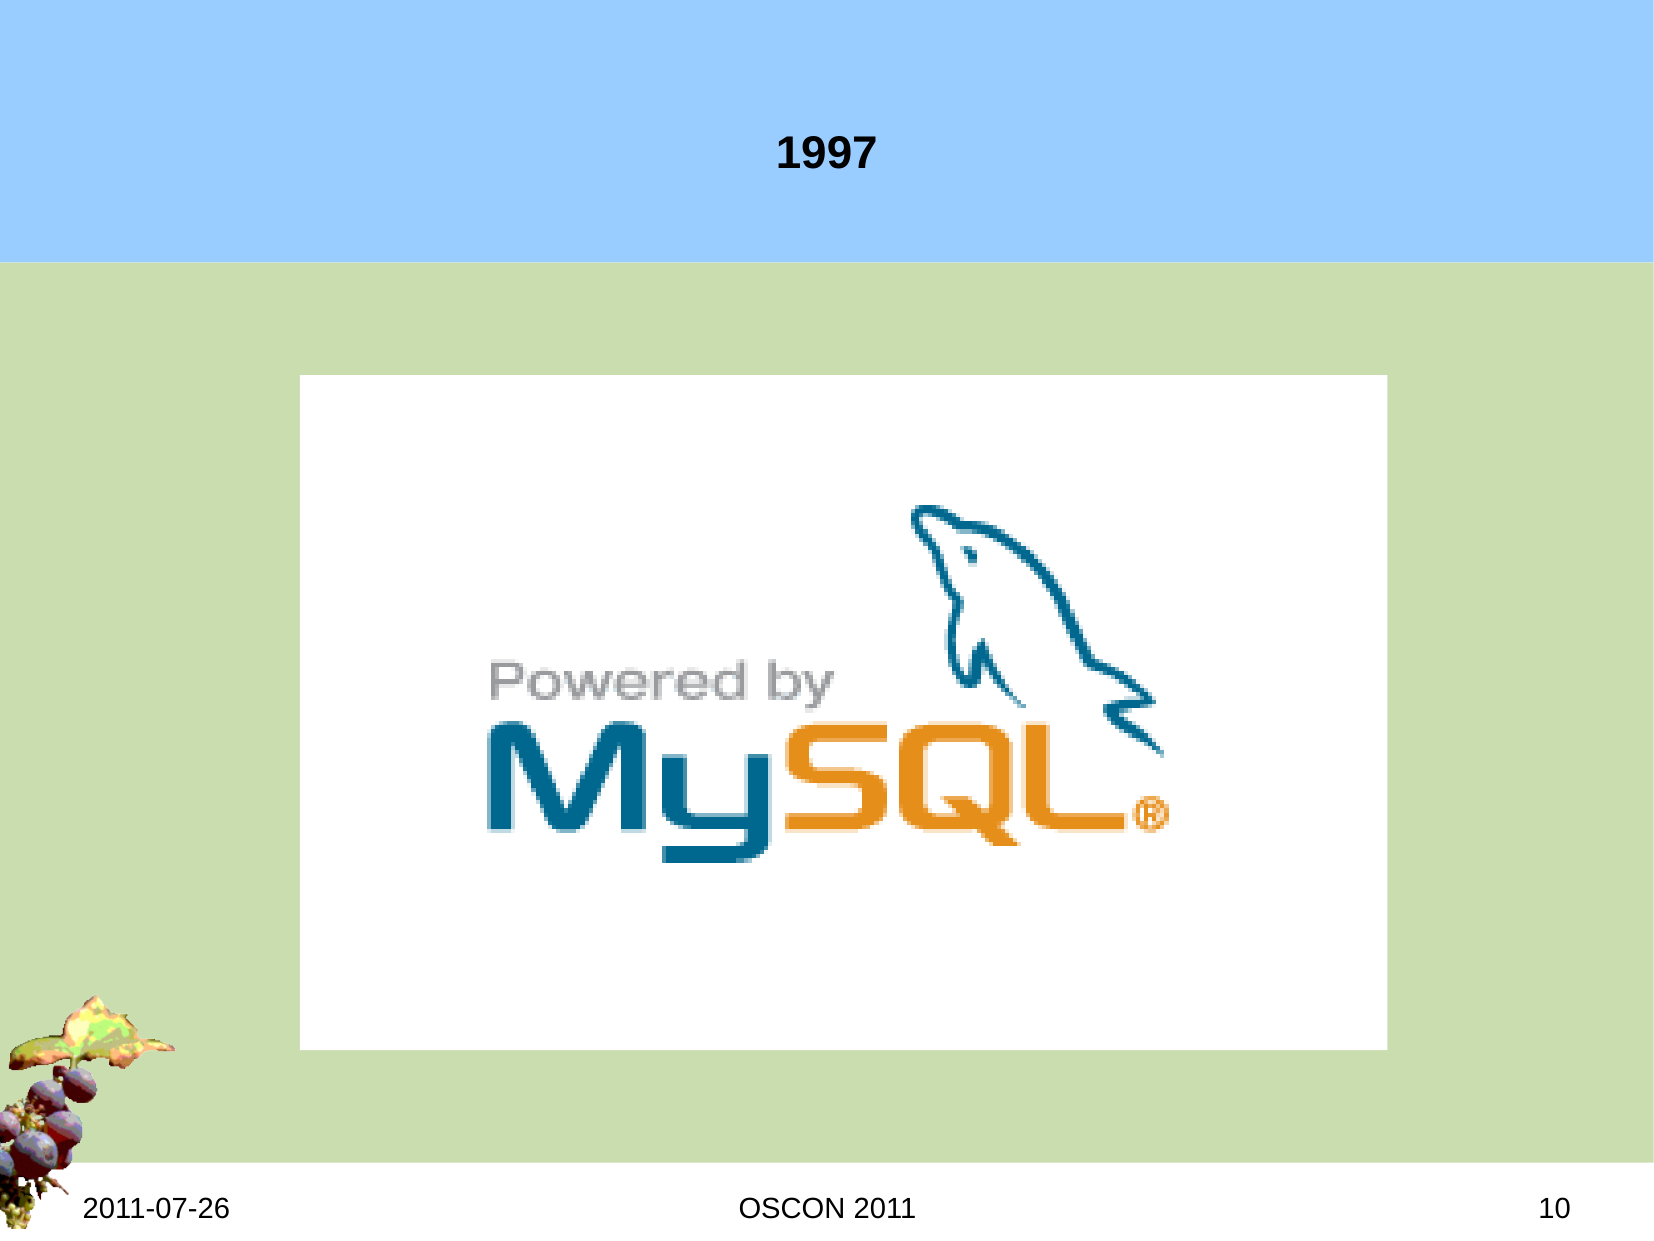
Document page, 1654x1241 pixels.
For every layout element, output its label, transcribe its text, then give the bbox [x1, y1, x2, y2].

picture [487, 505, 1169, 863]
title 1997 [82, 56, 1571, 250]
picture [0, 990, 188, 1229]
text_box [299, 375, 1388, 1051]
